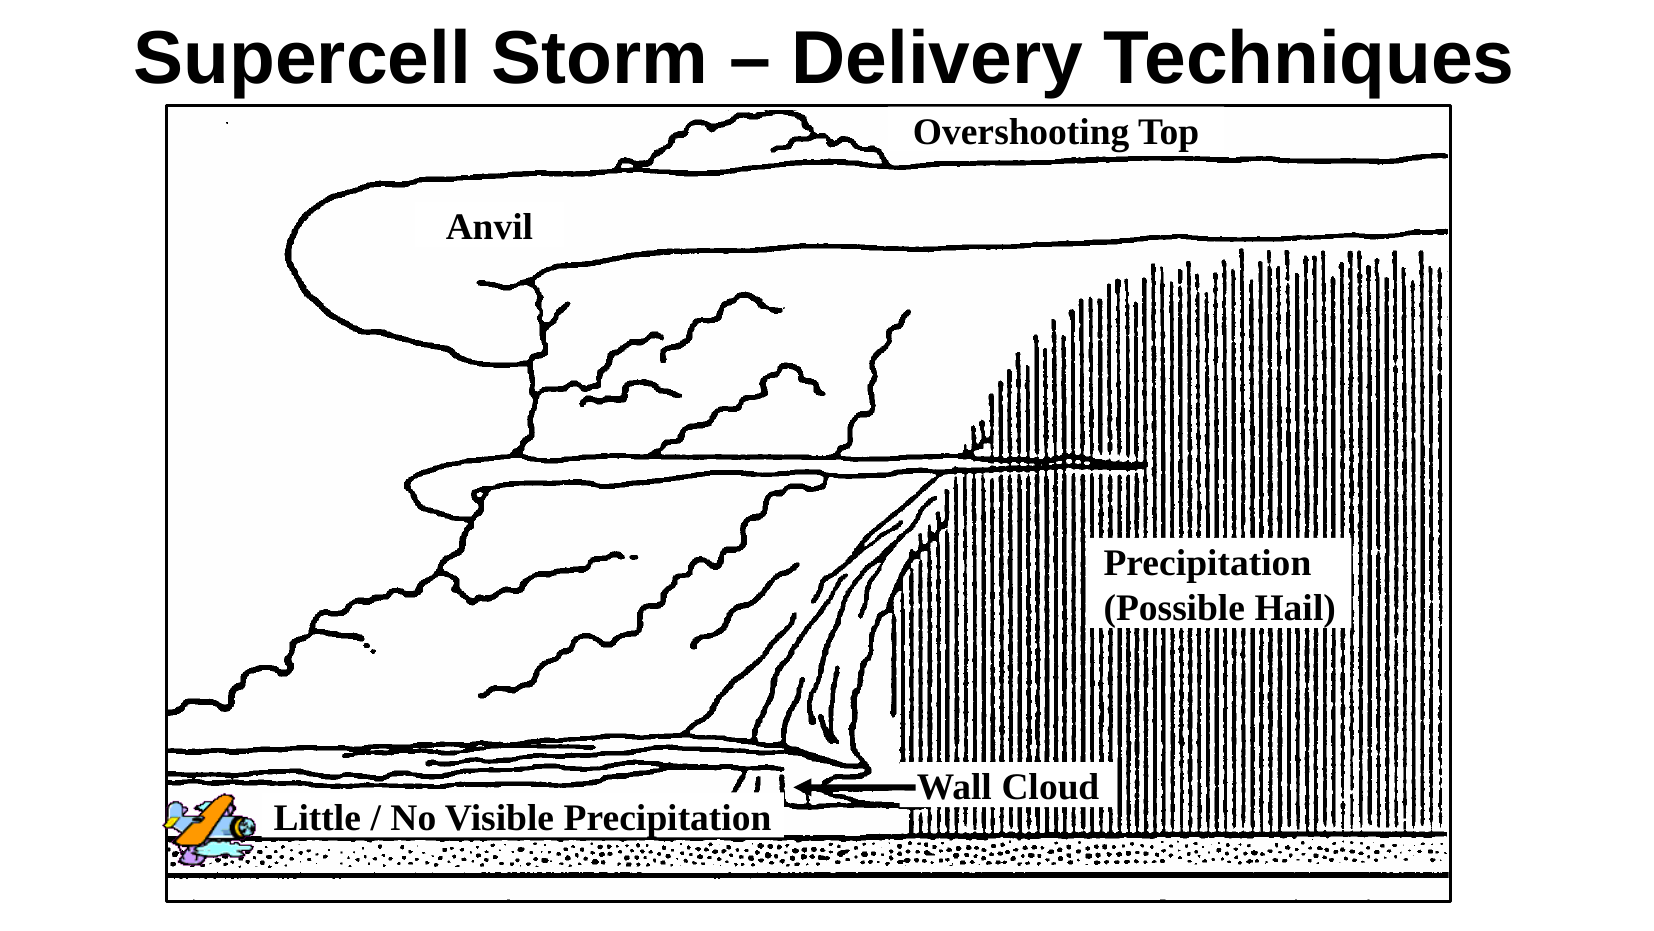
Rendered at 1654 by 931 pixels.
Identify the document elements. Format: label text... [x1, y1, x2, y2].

picture [148, 107, 1449, 900]
text_box Precipitation (Possible Hail) [1088, 537, 1352, 628]
text_box Wall Cloud [899, 762, 1117, 808]
text_box Supercell Storm – Delivery Techniques [0, 0, 1654, 107]
text_box Little / No Visible Precipitation [261, 792, 784, 838]
text_box Overshooting Top [887, 106, 1225, 152]
text_box Anvil [415, 201, 564, 247]
